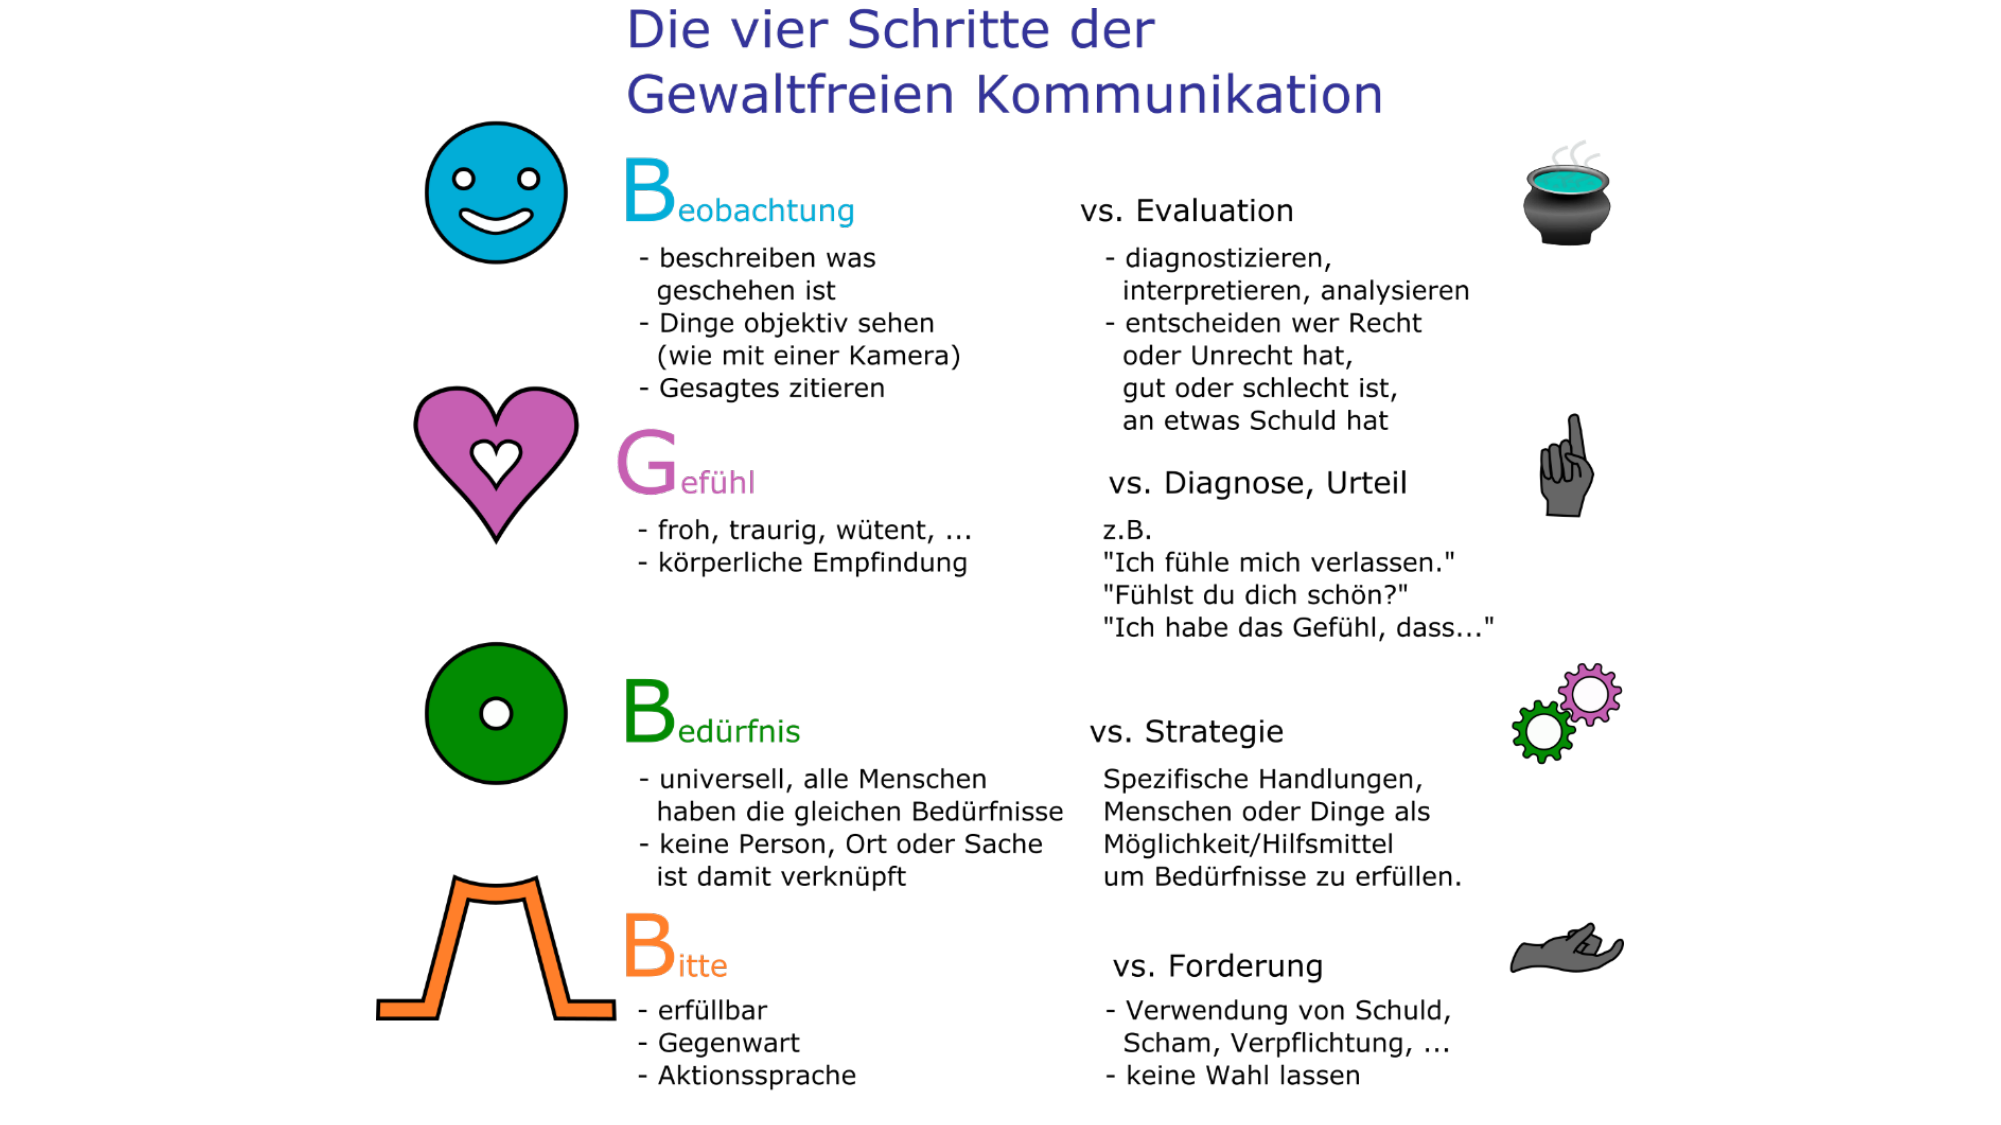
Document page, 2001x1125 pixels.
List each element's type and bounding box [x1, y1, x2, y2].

picture [376, 8, 1624, 1117]
